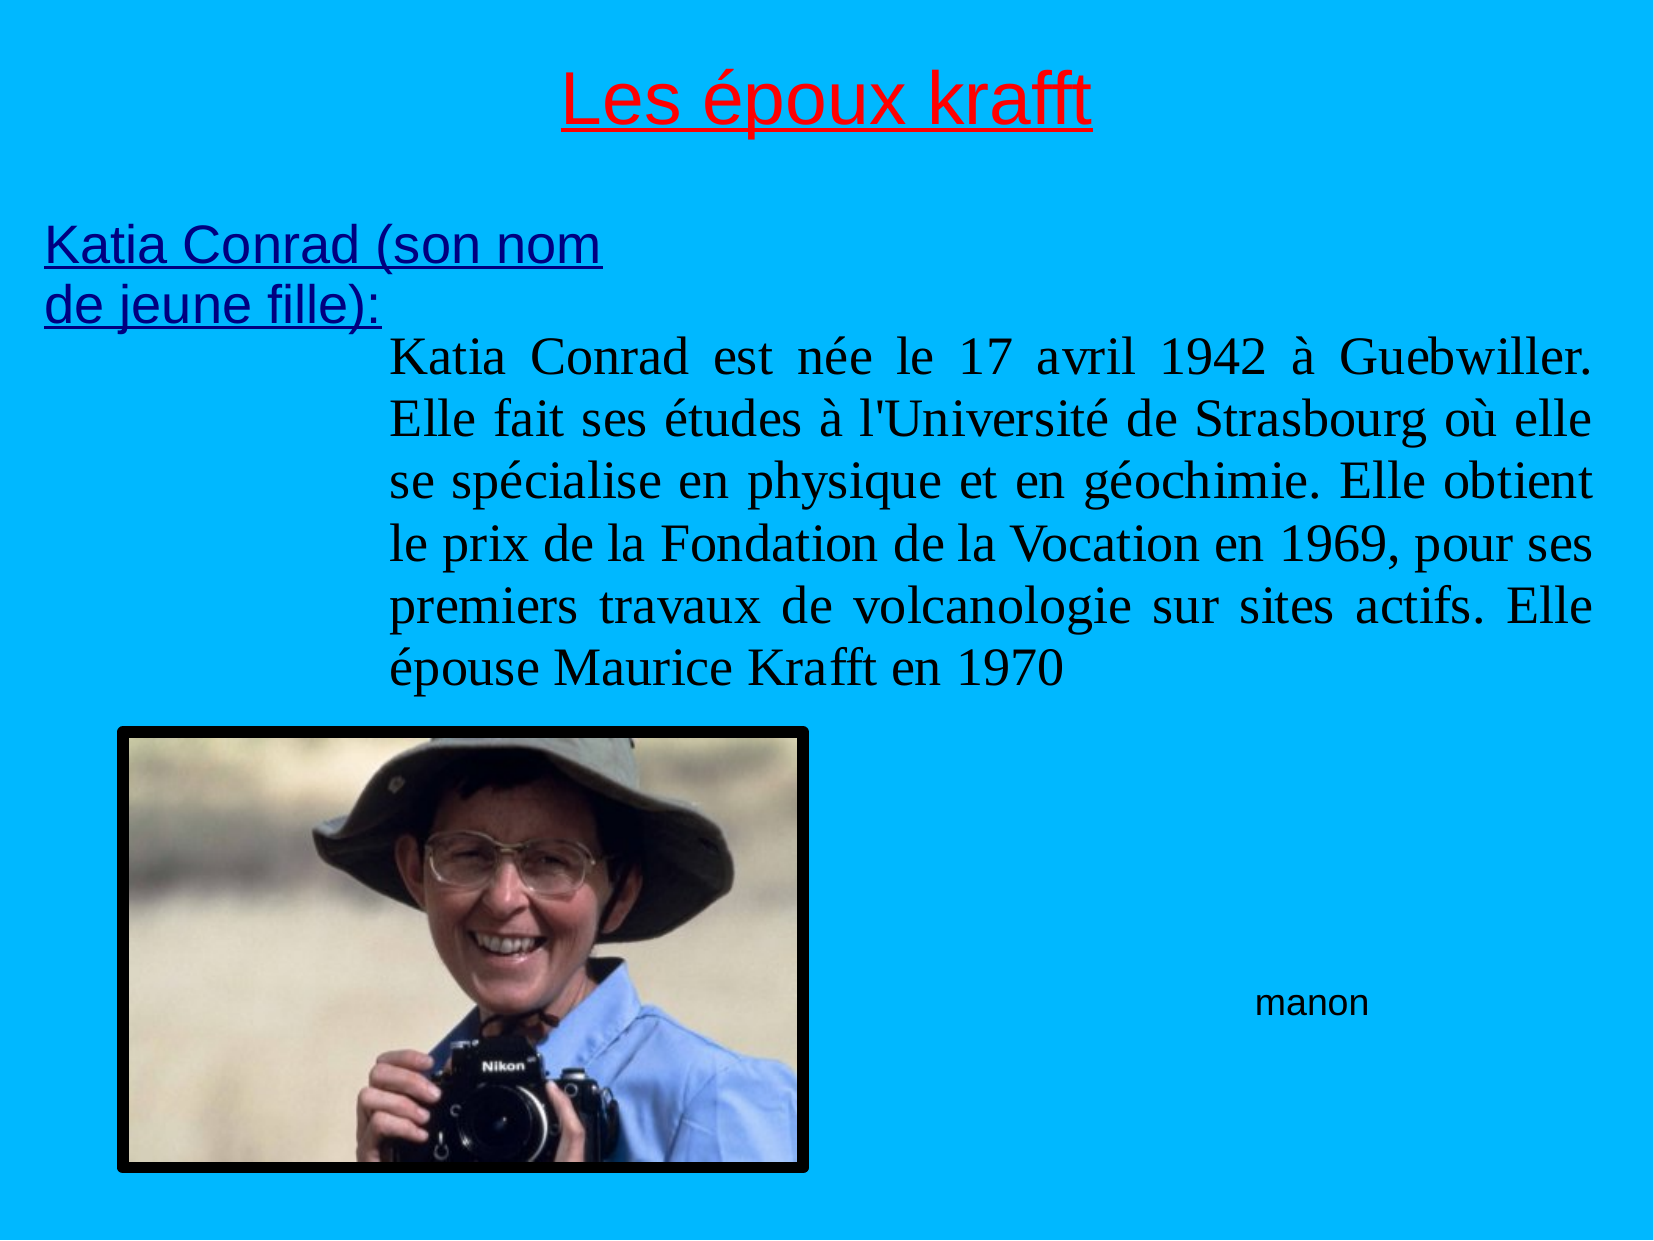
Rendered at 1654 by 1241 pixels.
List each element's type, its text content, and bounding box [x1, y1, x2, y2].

text_box Les époux krafft [206, 48, 1447, 148]
chart [388, 323, 1595, 768]
text_box Katia Conrad (son nom de jeune fille): [29, 206, 650, 343]
text_box manon [1240, 974, 1536, 1032]
picture [128, 738, 798, 1162]
